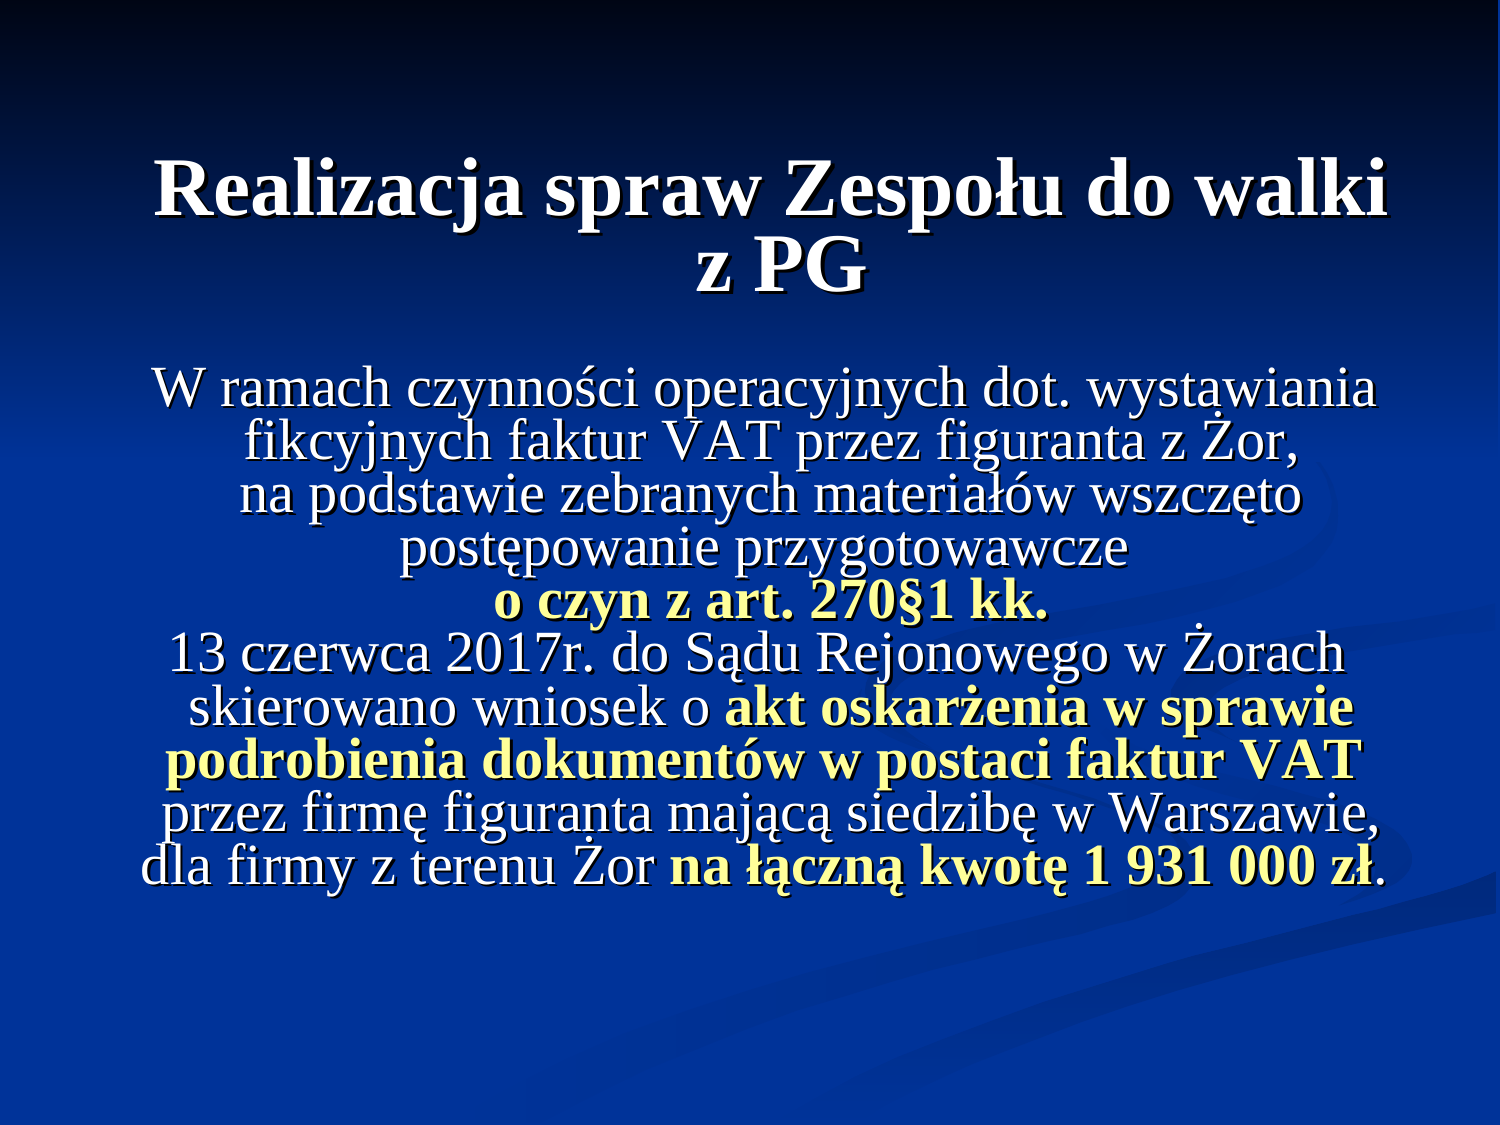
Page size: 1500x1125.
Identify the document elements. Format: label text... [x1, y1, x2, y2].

title Realizacja spraw Zespołu do walki z PG [108, 70, 1456, 314]
list W ramach czynności operacyjnych dot. wystawiania fikcyjnych faktur VAT przez figuranta z Żor, na podstawie zebranych materiałów wszczęto postępowanie przygotowawcze o czyn z art. 270§1 kk. 13 czerwca 2017r. do Sądu Rejonowego w Żorach skierowano wniosek o akt oskarżenia w sprawie podrobienia dokumentów w postaci faktur VAT przez firmę figuranta mającą siedzibę w Warszawie, dla firmy z terenu Żor na łączną kwotę 1 931 000 zł. [69, 355, 1418, 1099]
